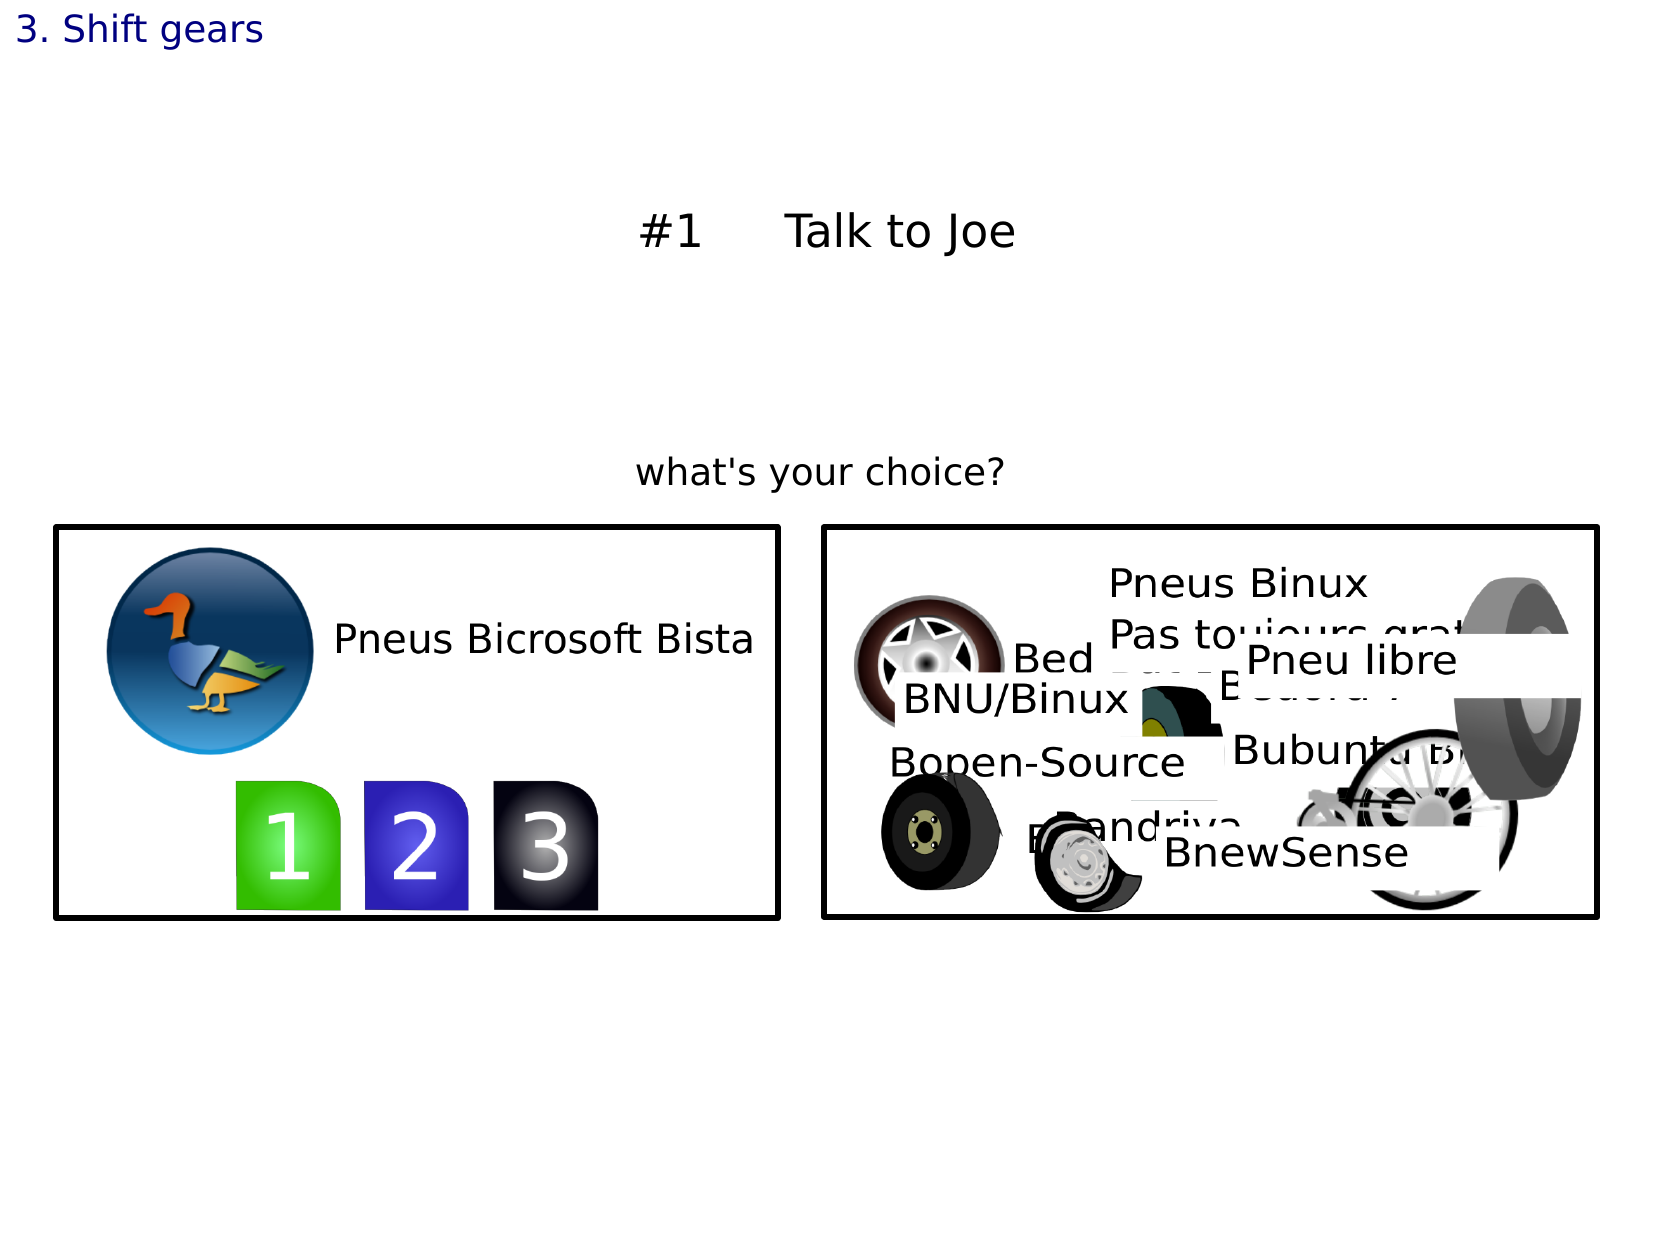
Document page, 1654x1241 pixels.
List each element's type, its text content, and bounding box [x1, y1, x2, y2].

text_box what's your choice? [620, 442, 1093, 502]
text_box #1 Talk to Joe [0, 197, 1654, 266]
picture [826, 530, 1595, 914]
text_box 3. Shift gears [0, 0, 768, 59]
picture [59, 530, 775, 916]
